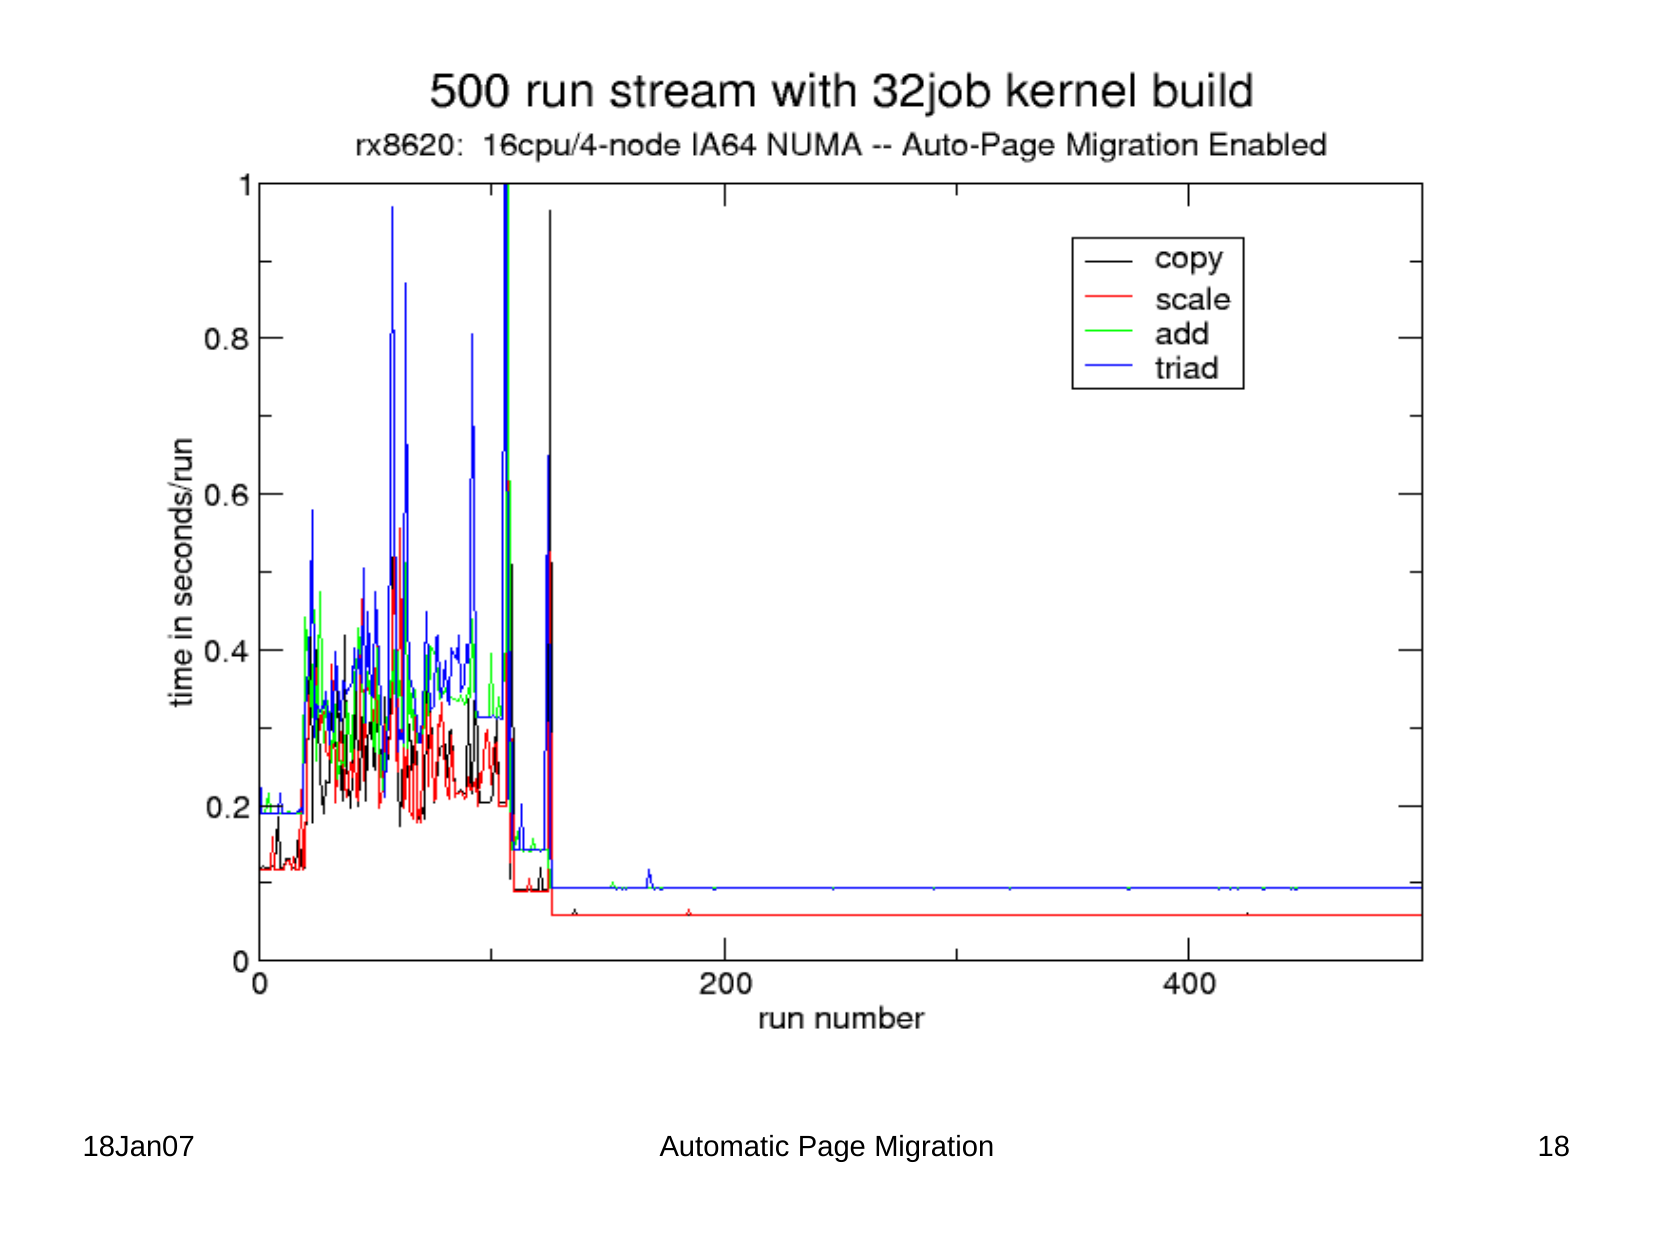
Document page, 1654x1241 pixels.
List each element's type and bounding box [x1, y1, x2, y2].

picture [84, 16, 1589, 1128]
